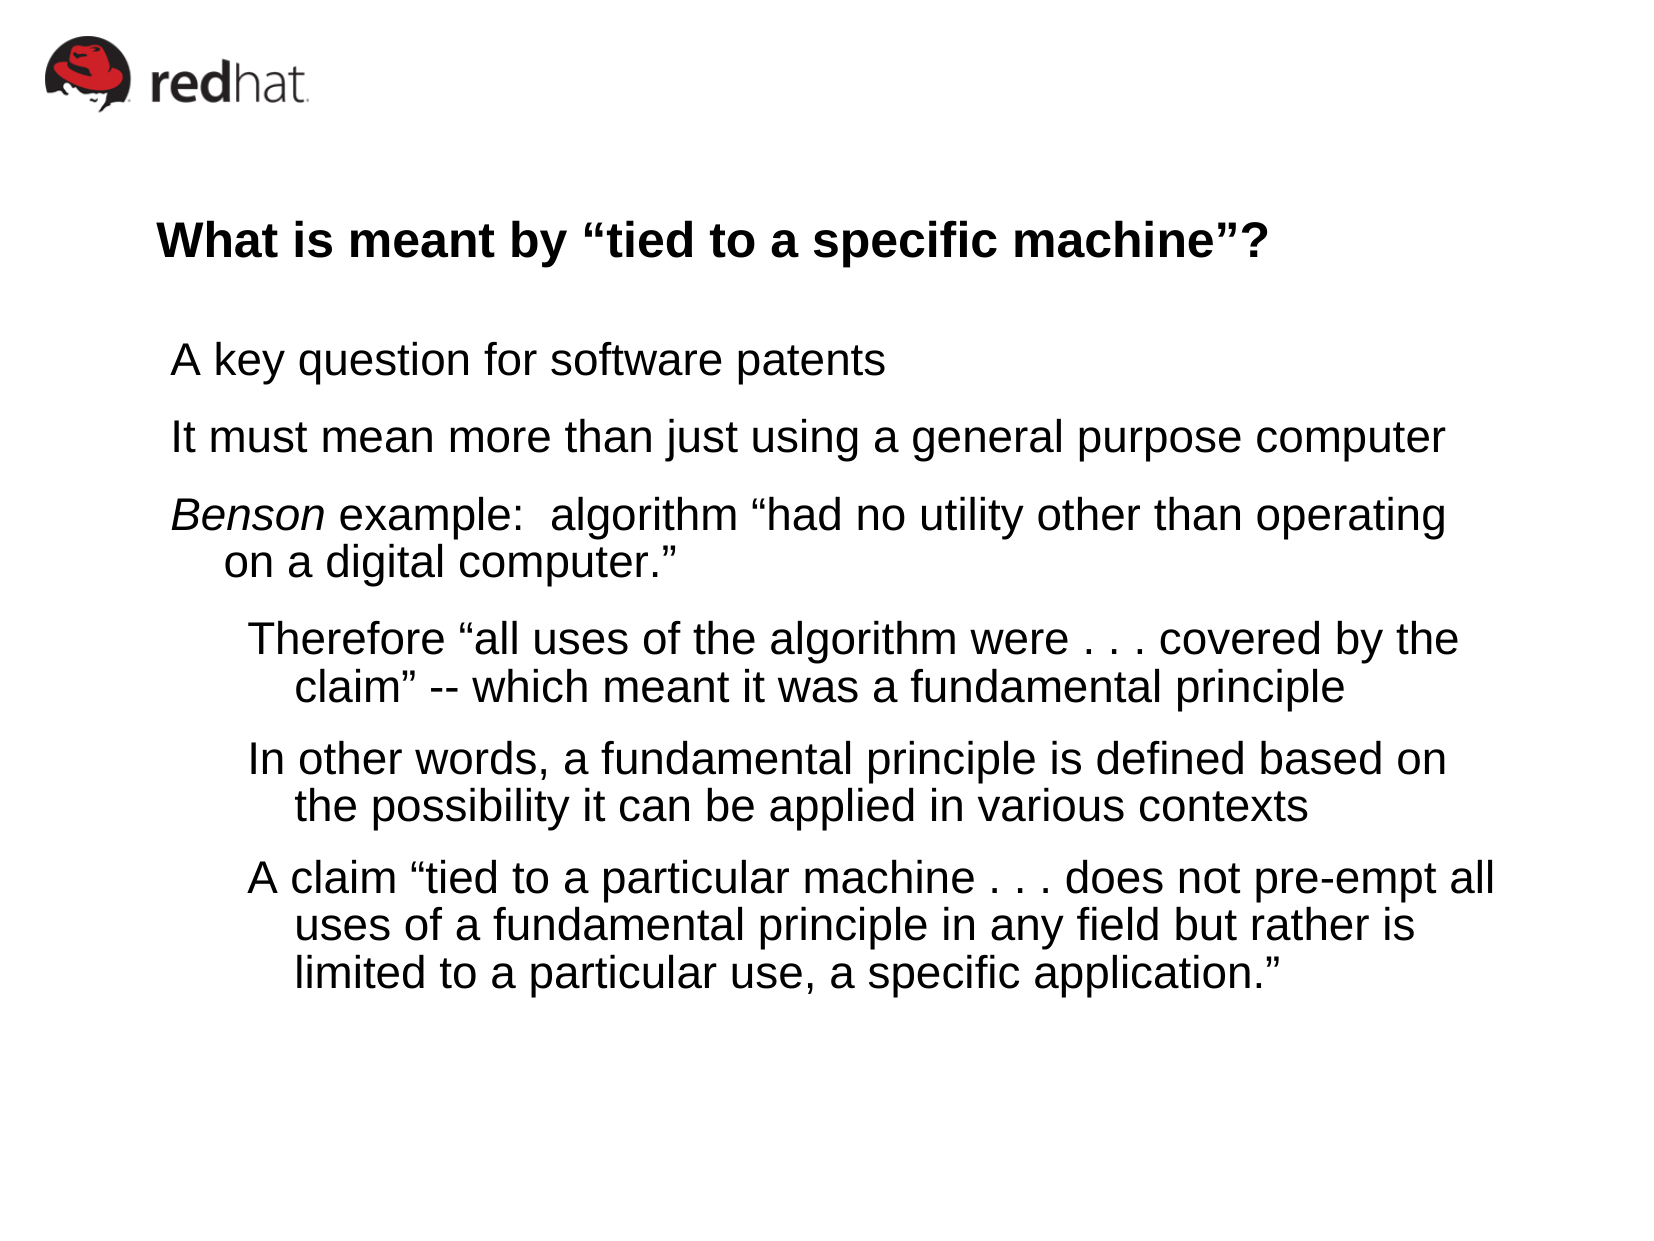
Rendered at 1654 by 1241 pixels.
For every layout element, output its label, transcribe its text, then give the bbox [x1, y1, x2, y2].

list A key question for software patents It must mean more than just using a general purpose computer Benson example: algorithm “had no utility other than operating on a digital computer.” Therefore “all uses of the algorithm were . . . covered by the claim” -- which meant it was a fundamental principle In other words, a fundamental principle is defined based on the possibility it can be applied in various contexts A claim “tied to a particular machine . . . does not pre-empt all uses of a fundamental principle in any field but rather is limited to a particular use, a specific application.” [152, 337, 1498, 1116]
title What is meant by “tied to a specific machine”? [156, 204, 1502, 280]
picture [45, 36, 309, 122]
